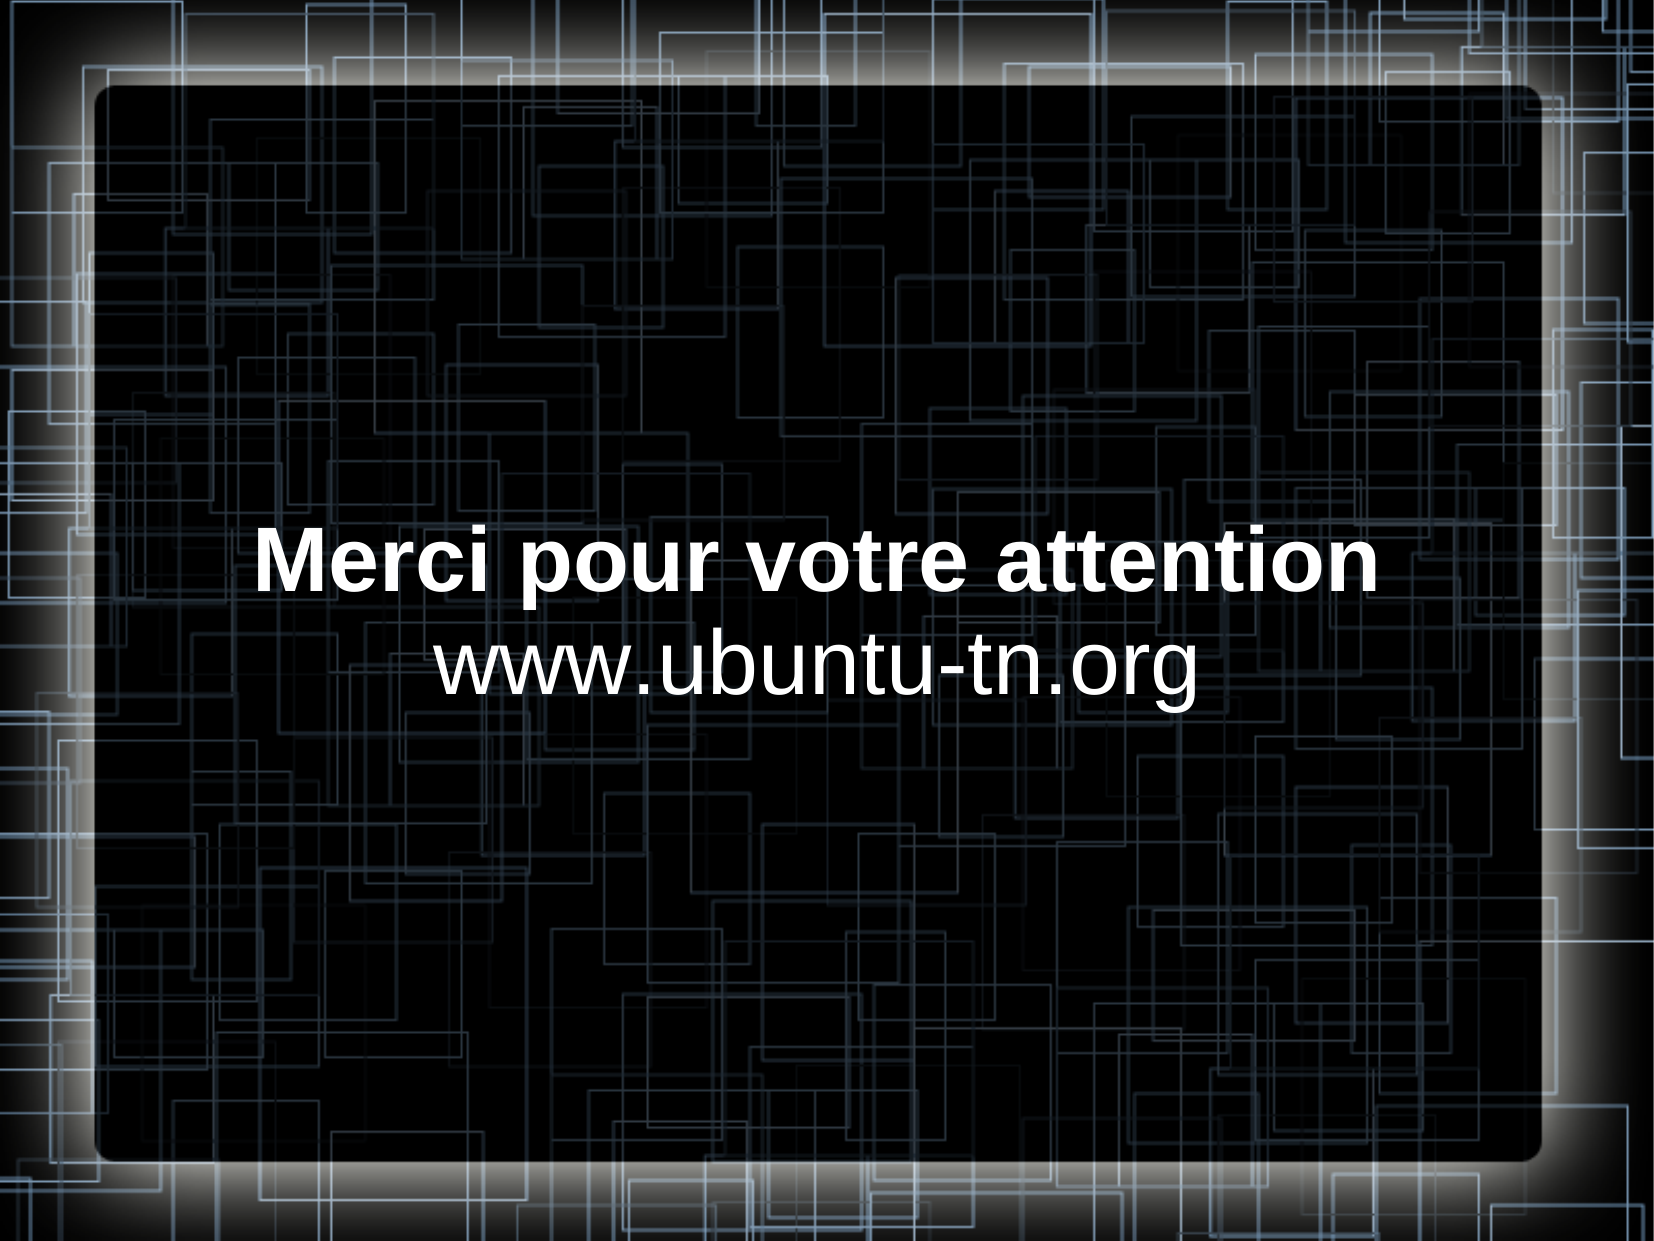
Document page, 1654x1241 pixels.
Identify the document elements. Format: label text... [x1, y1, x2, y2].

picture [0, 0, 1654, 1241]
subtitle Merci pour votre attention www.ubuntu-tn.org [106, 104, 1530, 1119]
